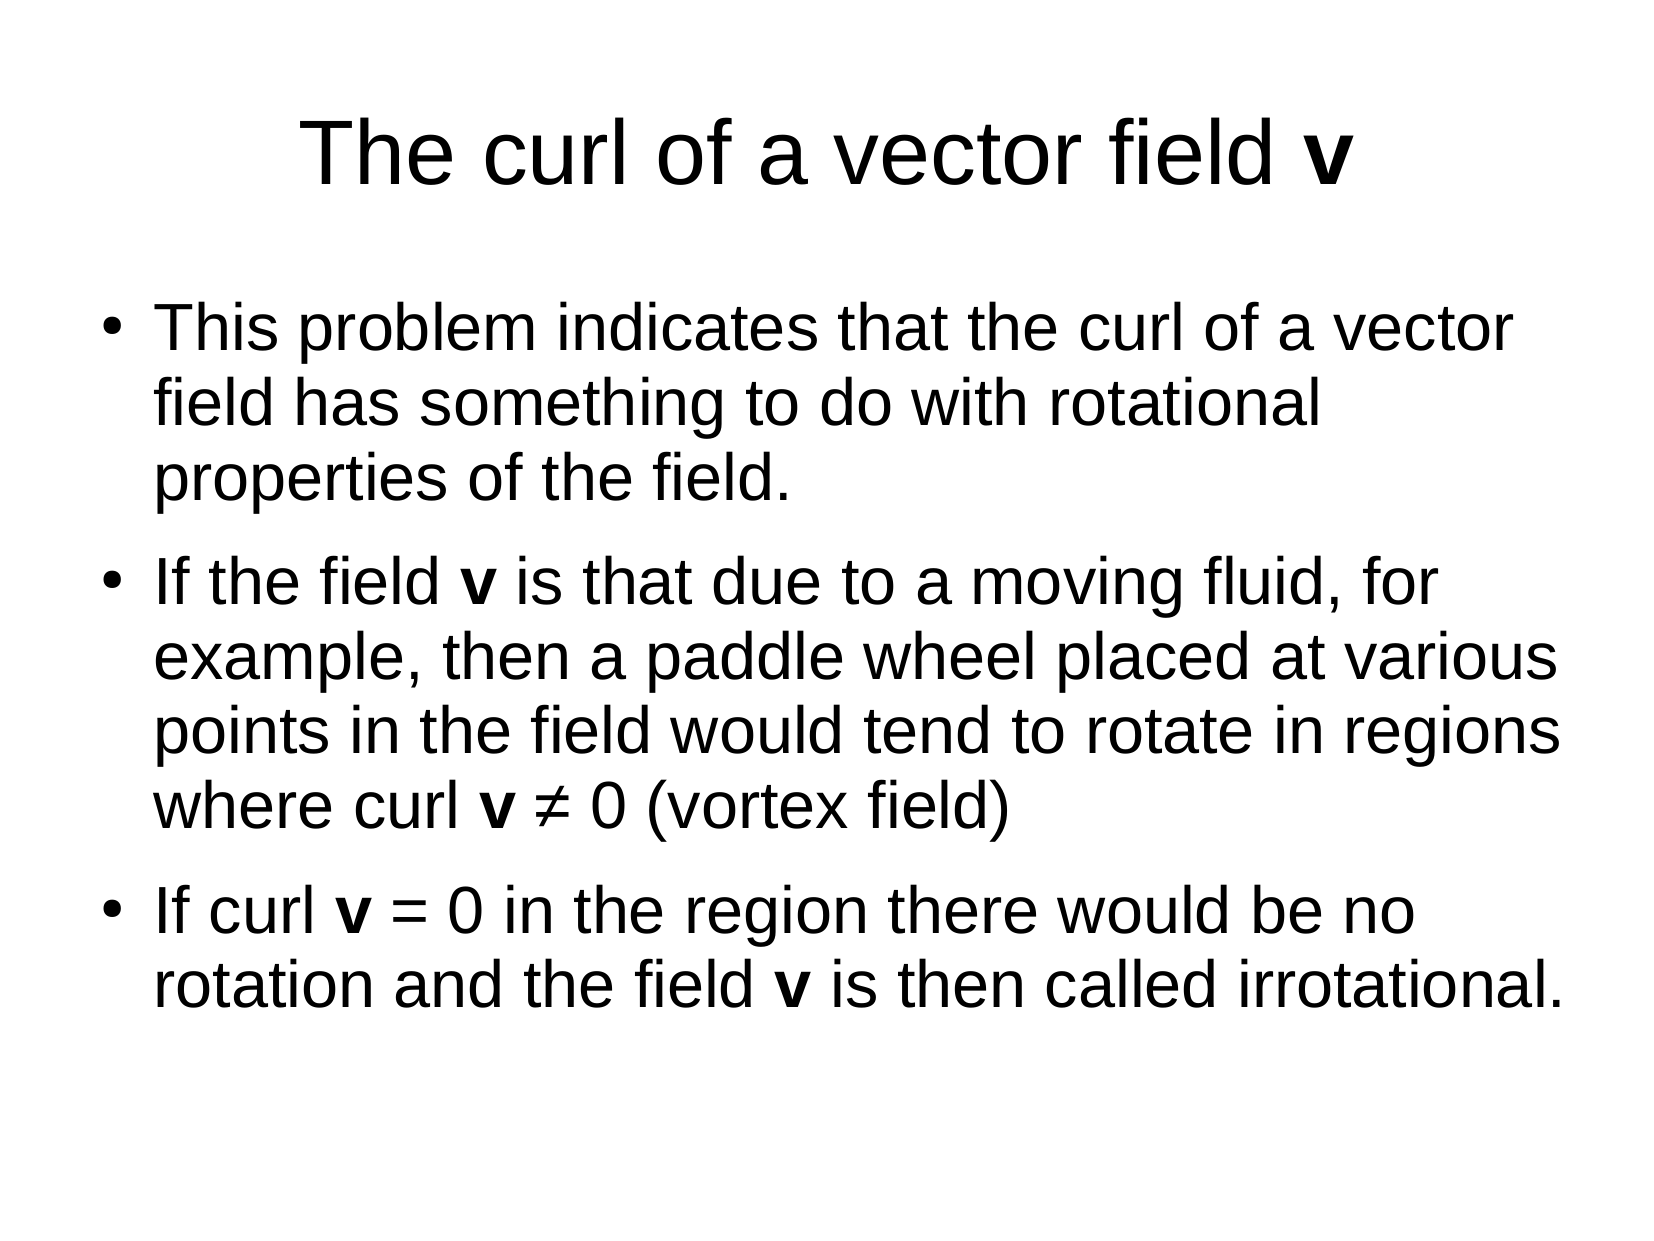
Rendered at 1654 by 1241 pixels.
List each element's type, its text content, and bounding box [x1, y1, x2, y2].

title The curl of a vector field v [82, 49, 1571, 257]
list This problem indicates that the curl of a vector field has something to do with rotational properties of the field. If the field v is that due to a moving fluid, for example, then a paddle wheel placed at various points in the field would tend to rotate in regions where curl v ≠ 0 (vortex field) If curl v = 0 in the region there would be no rotation and the field v is then called irrotational. [82, 290, 1571, 1097]
